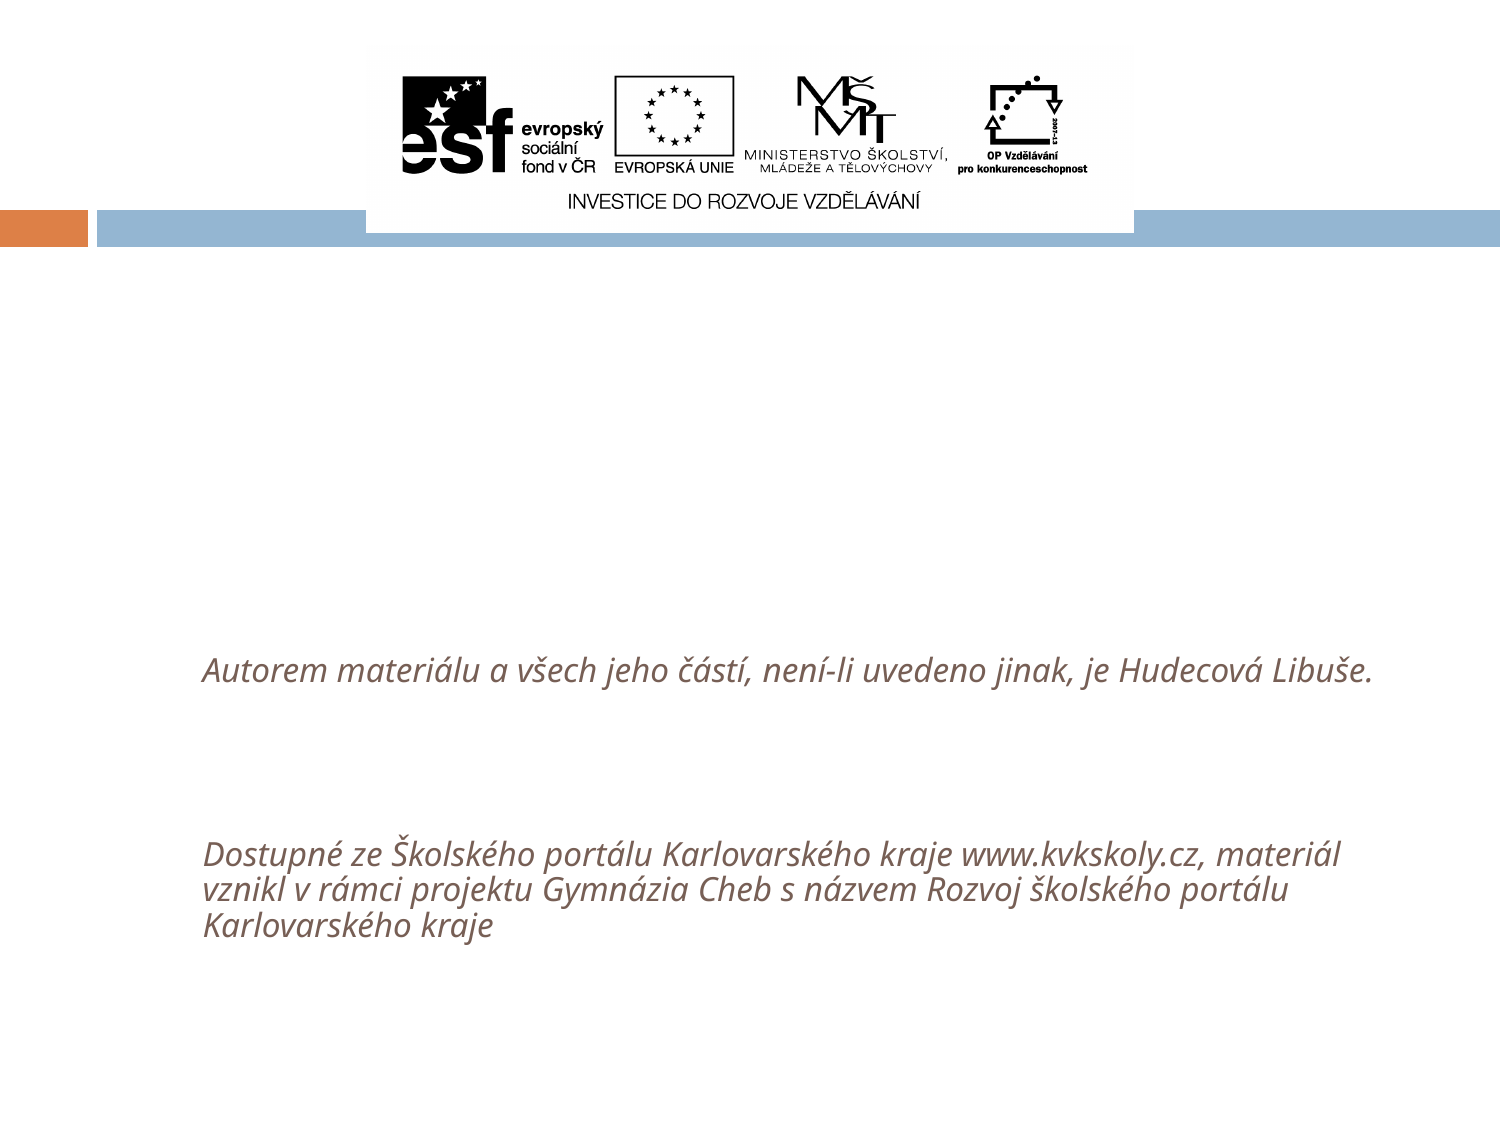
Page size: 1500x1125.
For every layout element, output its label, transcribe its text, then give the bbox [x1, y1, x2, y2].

picture [366, 45, 1134, 233]
list Autorem materiálu a všech jeho částí, není-li uvedeno jinak, je Hudecová Libuše. Dostupné ze Školského portálu Karlovarského kraje www.kvkskoly.cz, materiál vznikl v rámci projektu Gymnázia Cheb s názvem Rozvoj školského portálu Karlovarského kraje [75, 262, 1426, 1005]
